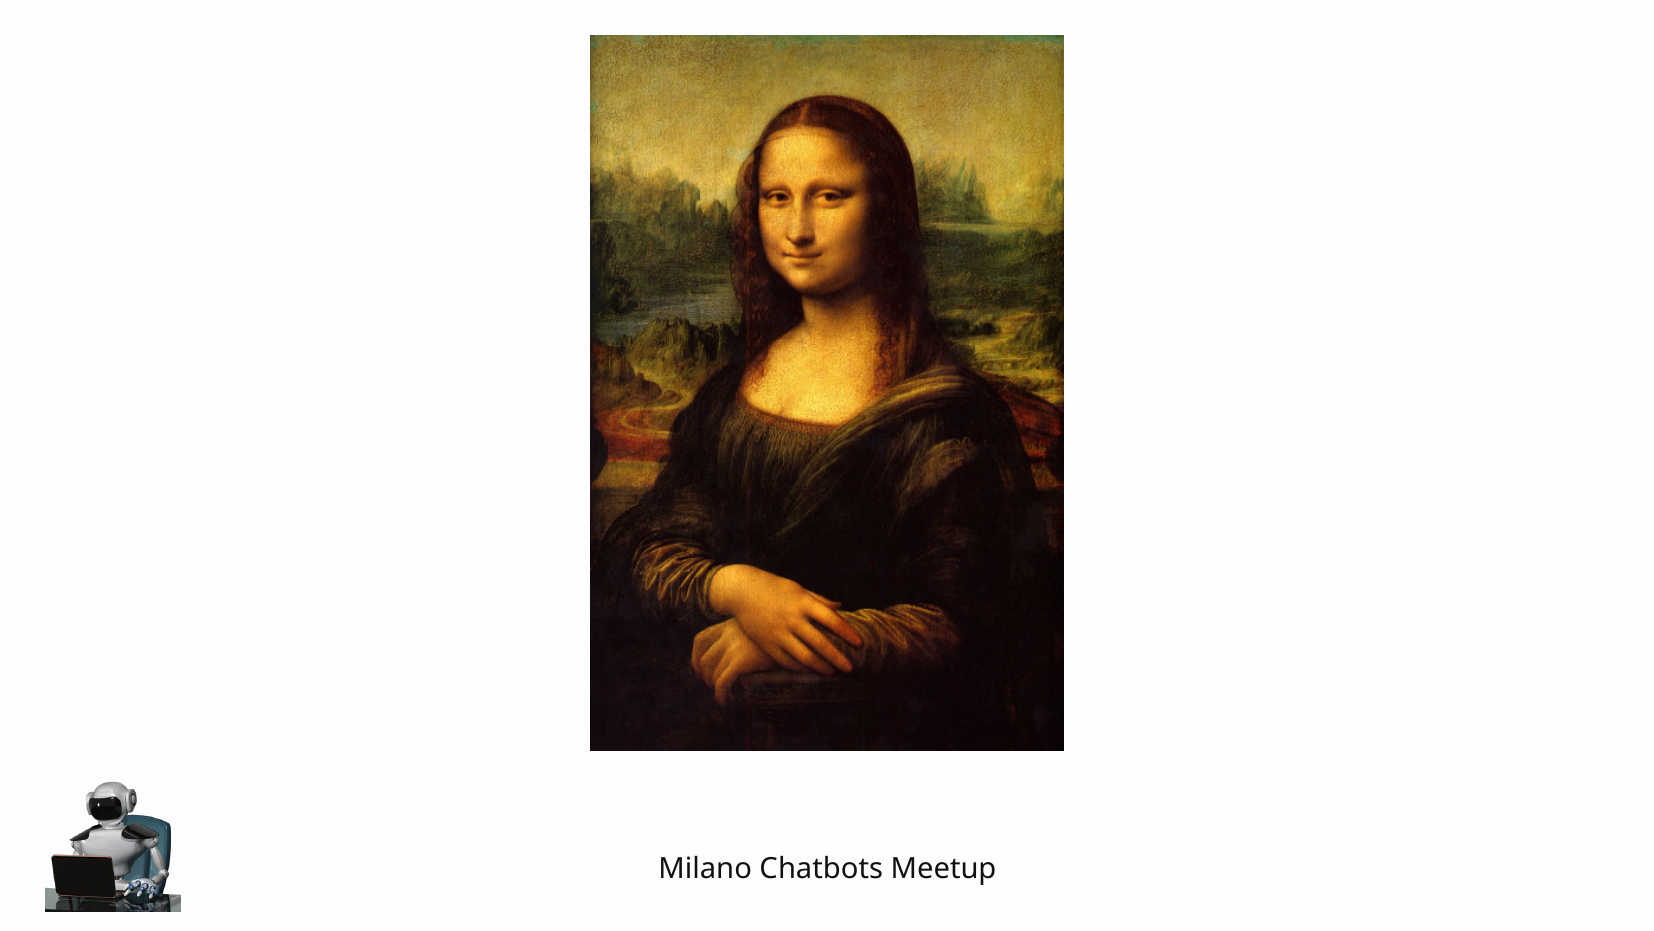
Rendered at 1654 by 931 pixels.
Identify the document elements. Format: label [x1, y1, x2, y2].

picture [45, 777, 181, 912]
picture [590, 35, 1064, 751]
